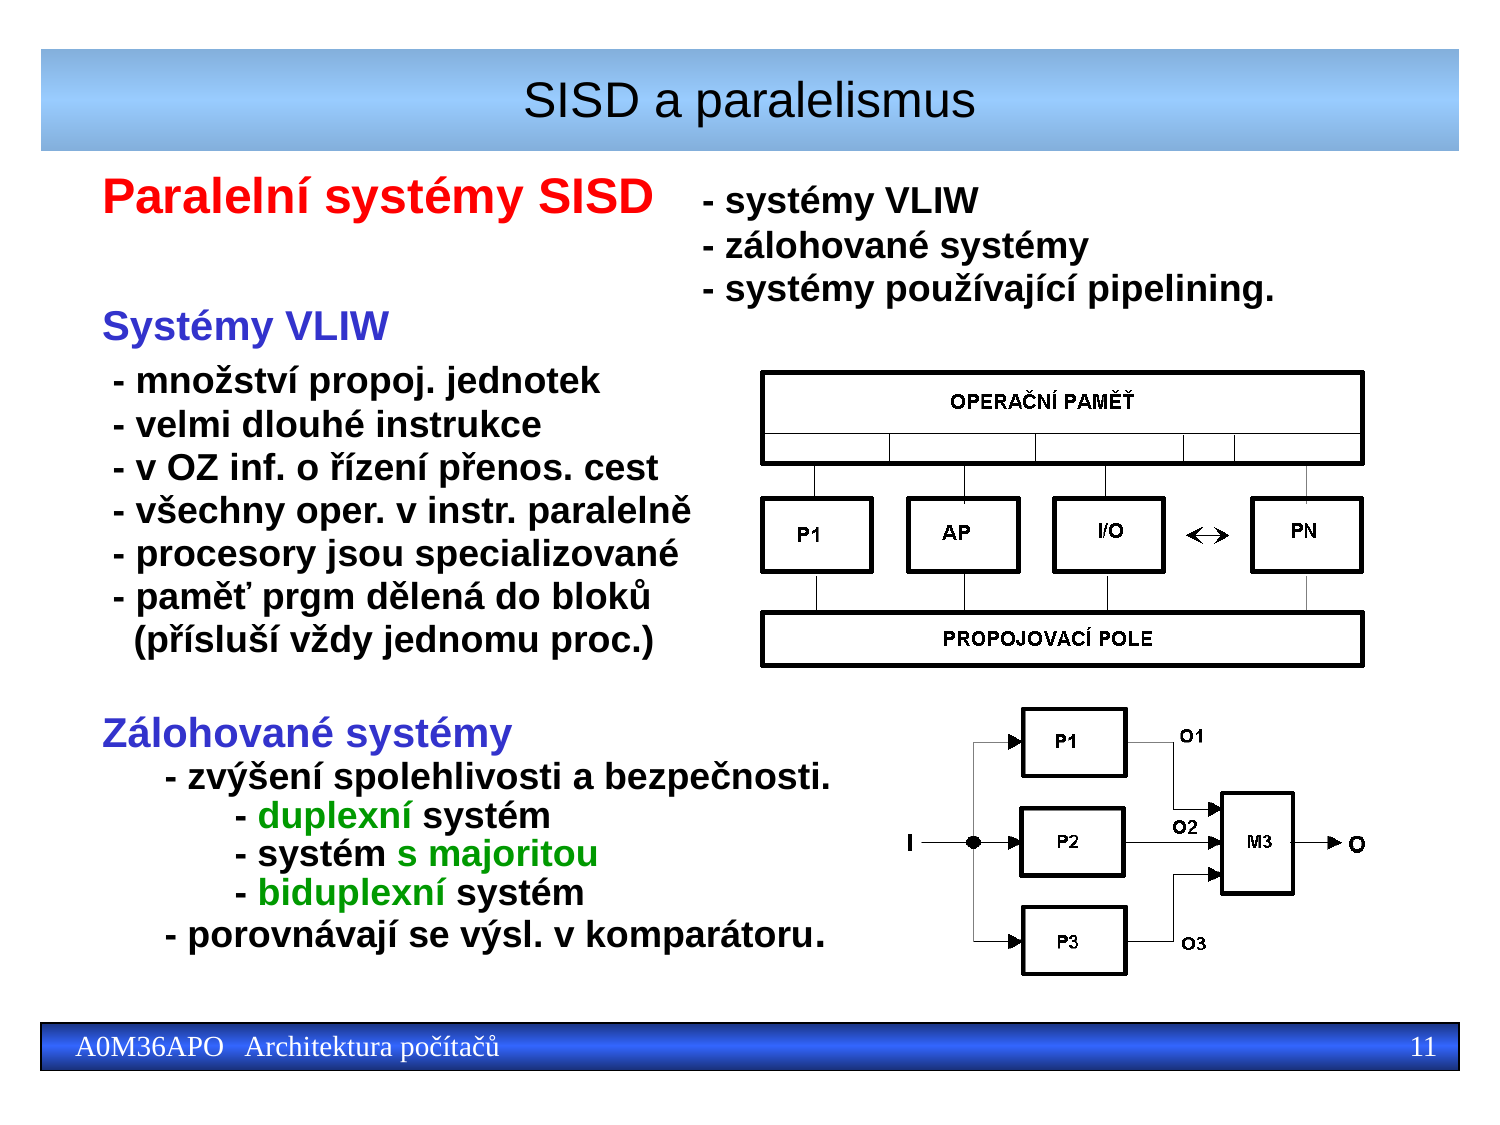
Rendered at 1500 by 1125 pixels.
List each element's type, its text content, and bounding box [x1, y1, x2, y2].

text_box Paralelní systémy SISD - systémy VLIW - zálohované systémy - systémy používající pipelining. Systémy VLIW - množství propoj. jednotek - velmi dlouhé instrukce - v OZ inf. o řízení přenos. cest - všechny oper. v instr. paralelně - procesory jsou specializované - paměť prgm dělená do bloků (přísluší vždy jednomu proc.) Zálohované systémy - zvýšení spolehlivosti a bezpečnosti. - duplexní systém - systém s majoritou - biduplexní systém - porovnávají se výsl. v komparátoru. [87, 169, 1400, 1051]
title SISD a paralelismus [41, 49, 1459, 151]
picture [737, 345, 1388, 1000]
